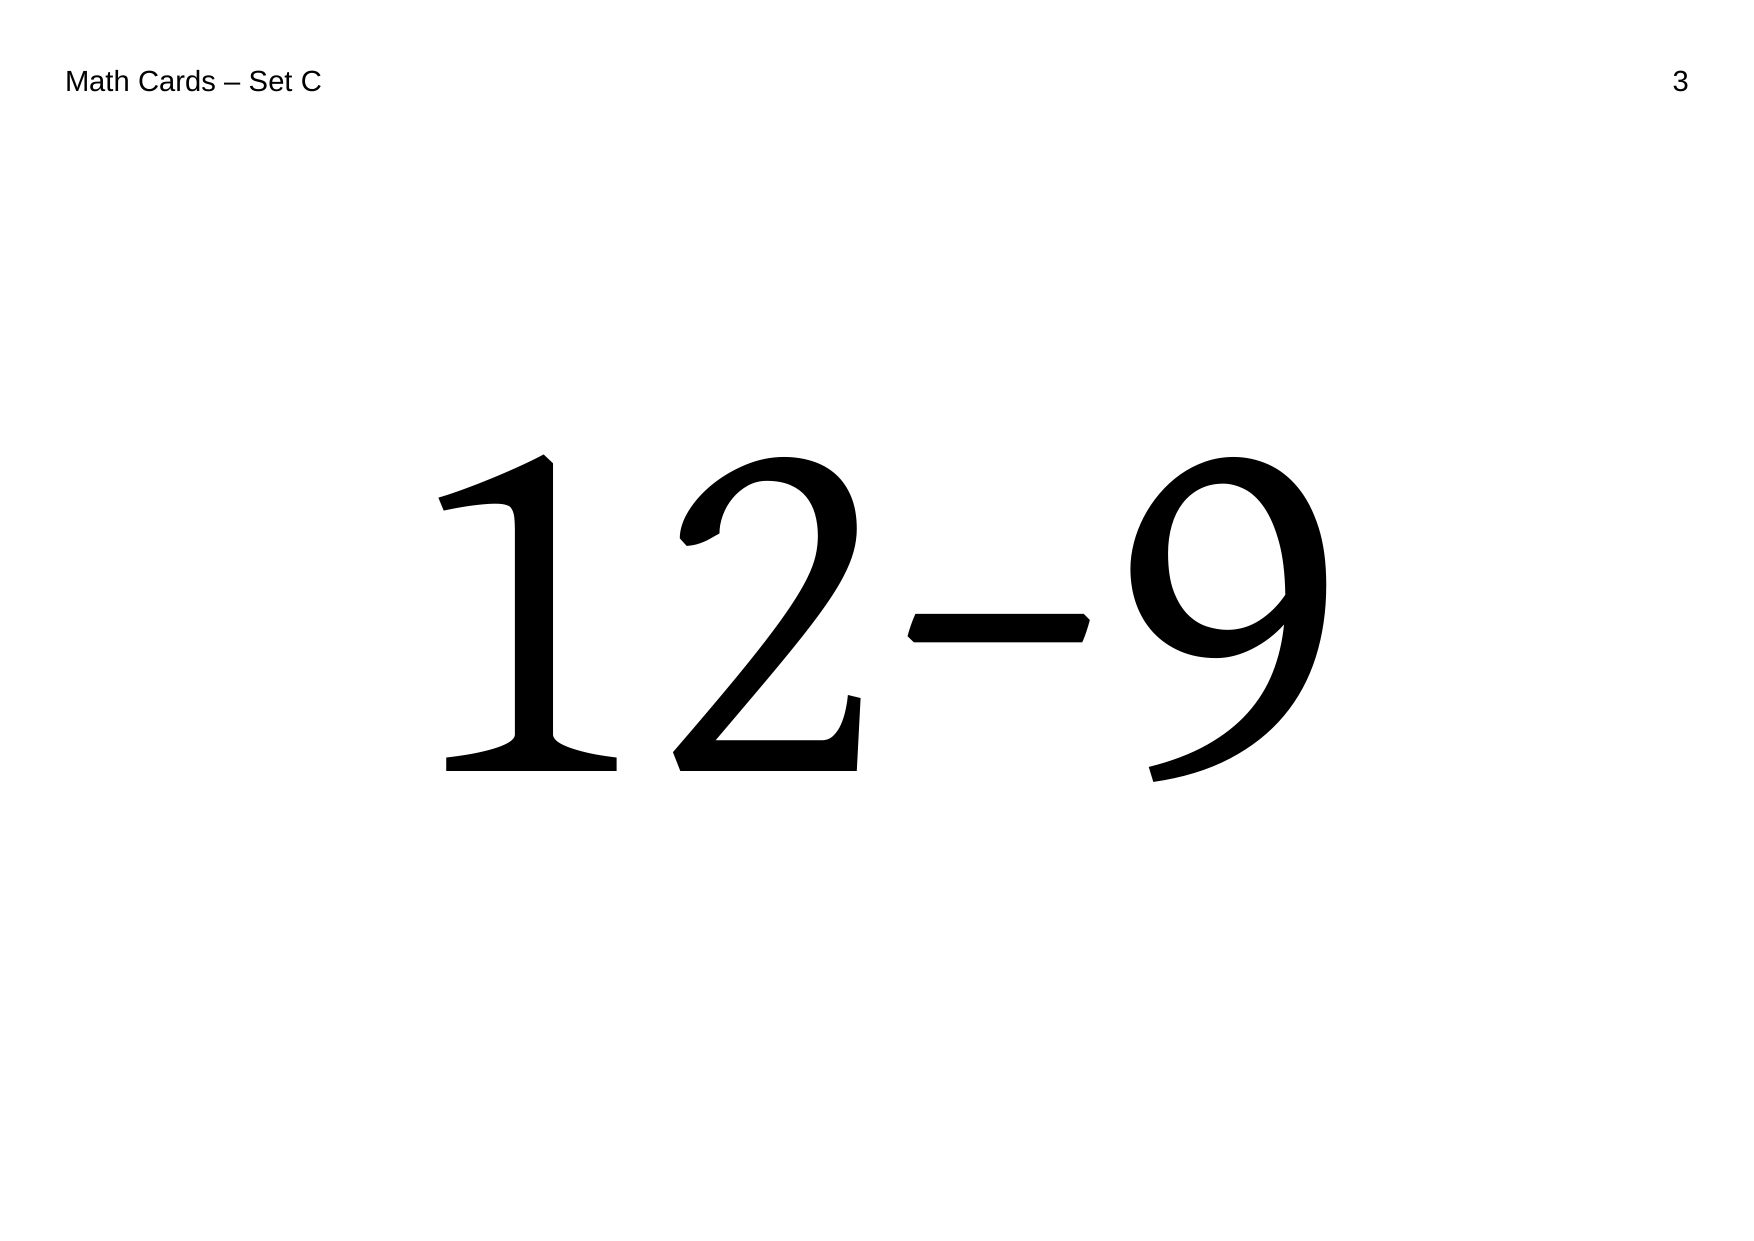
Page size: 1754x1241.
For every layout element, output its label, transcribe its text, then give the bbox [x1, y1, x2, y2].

text_box Math Cards – Set C [59, 59, 329, 104]
text_box 3 [1666, 59, 1695, 104]
text_box 12−9 [397, 318, 1357, 922]
